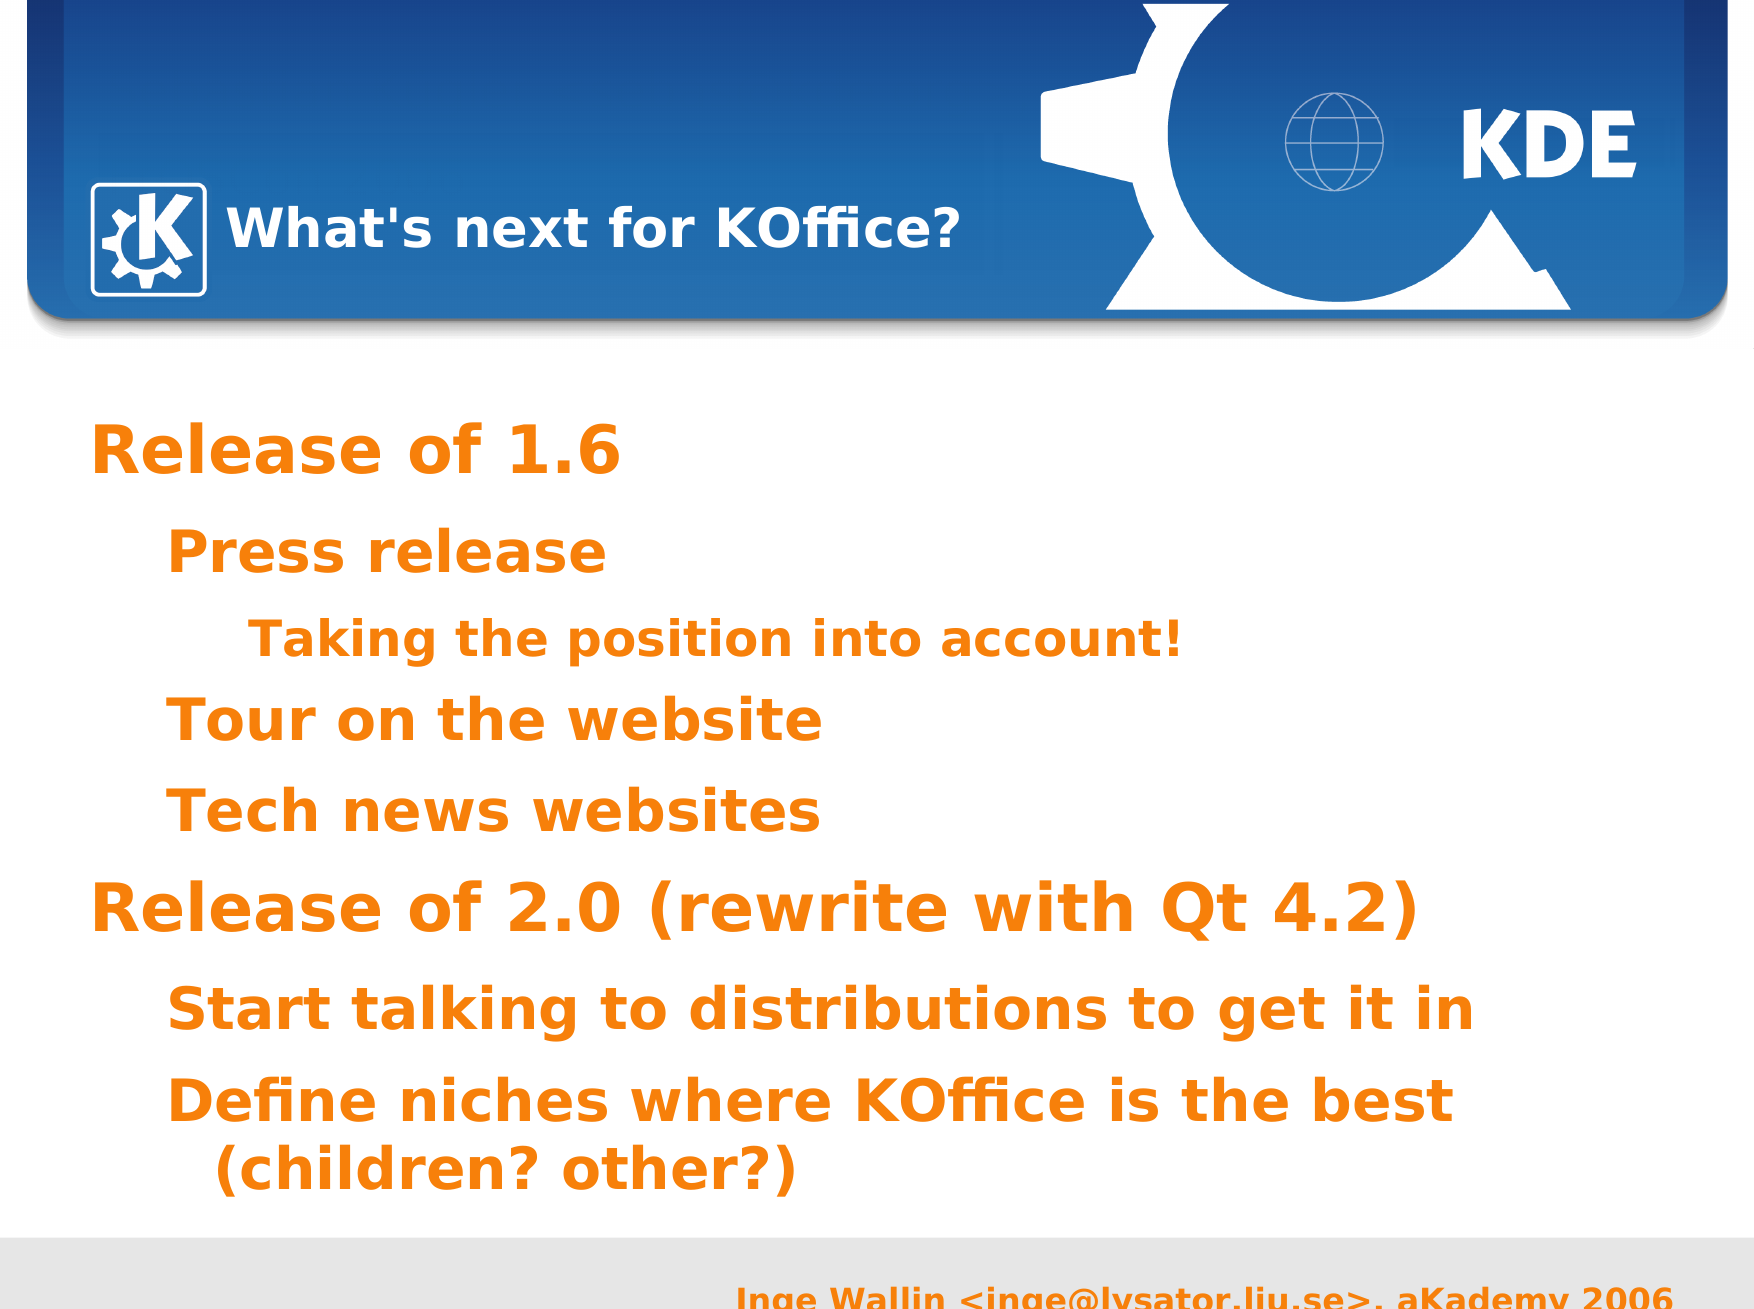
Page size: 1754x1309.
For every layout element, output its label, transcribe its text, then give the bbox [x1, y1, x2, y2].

title What's next for KOffice? [225, 187, 1126, 271]
picture [0, 0, 1754, 349]
list Release of 1.6 Press release Taking the position into account! Tour on the website Tech news websites Release of 2.0 (rewrite with Qt 4.2) Start talking to distributions to get it in Define niches where KOffice is the best (children? other?) [71, 411, 1651, 1204]
